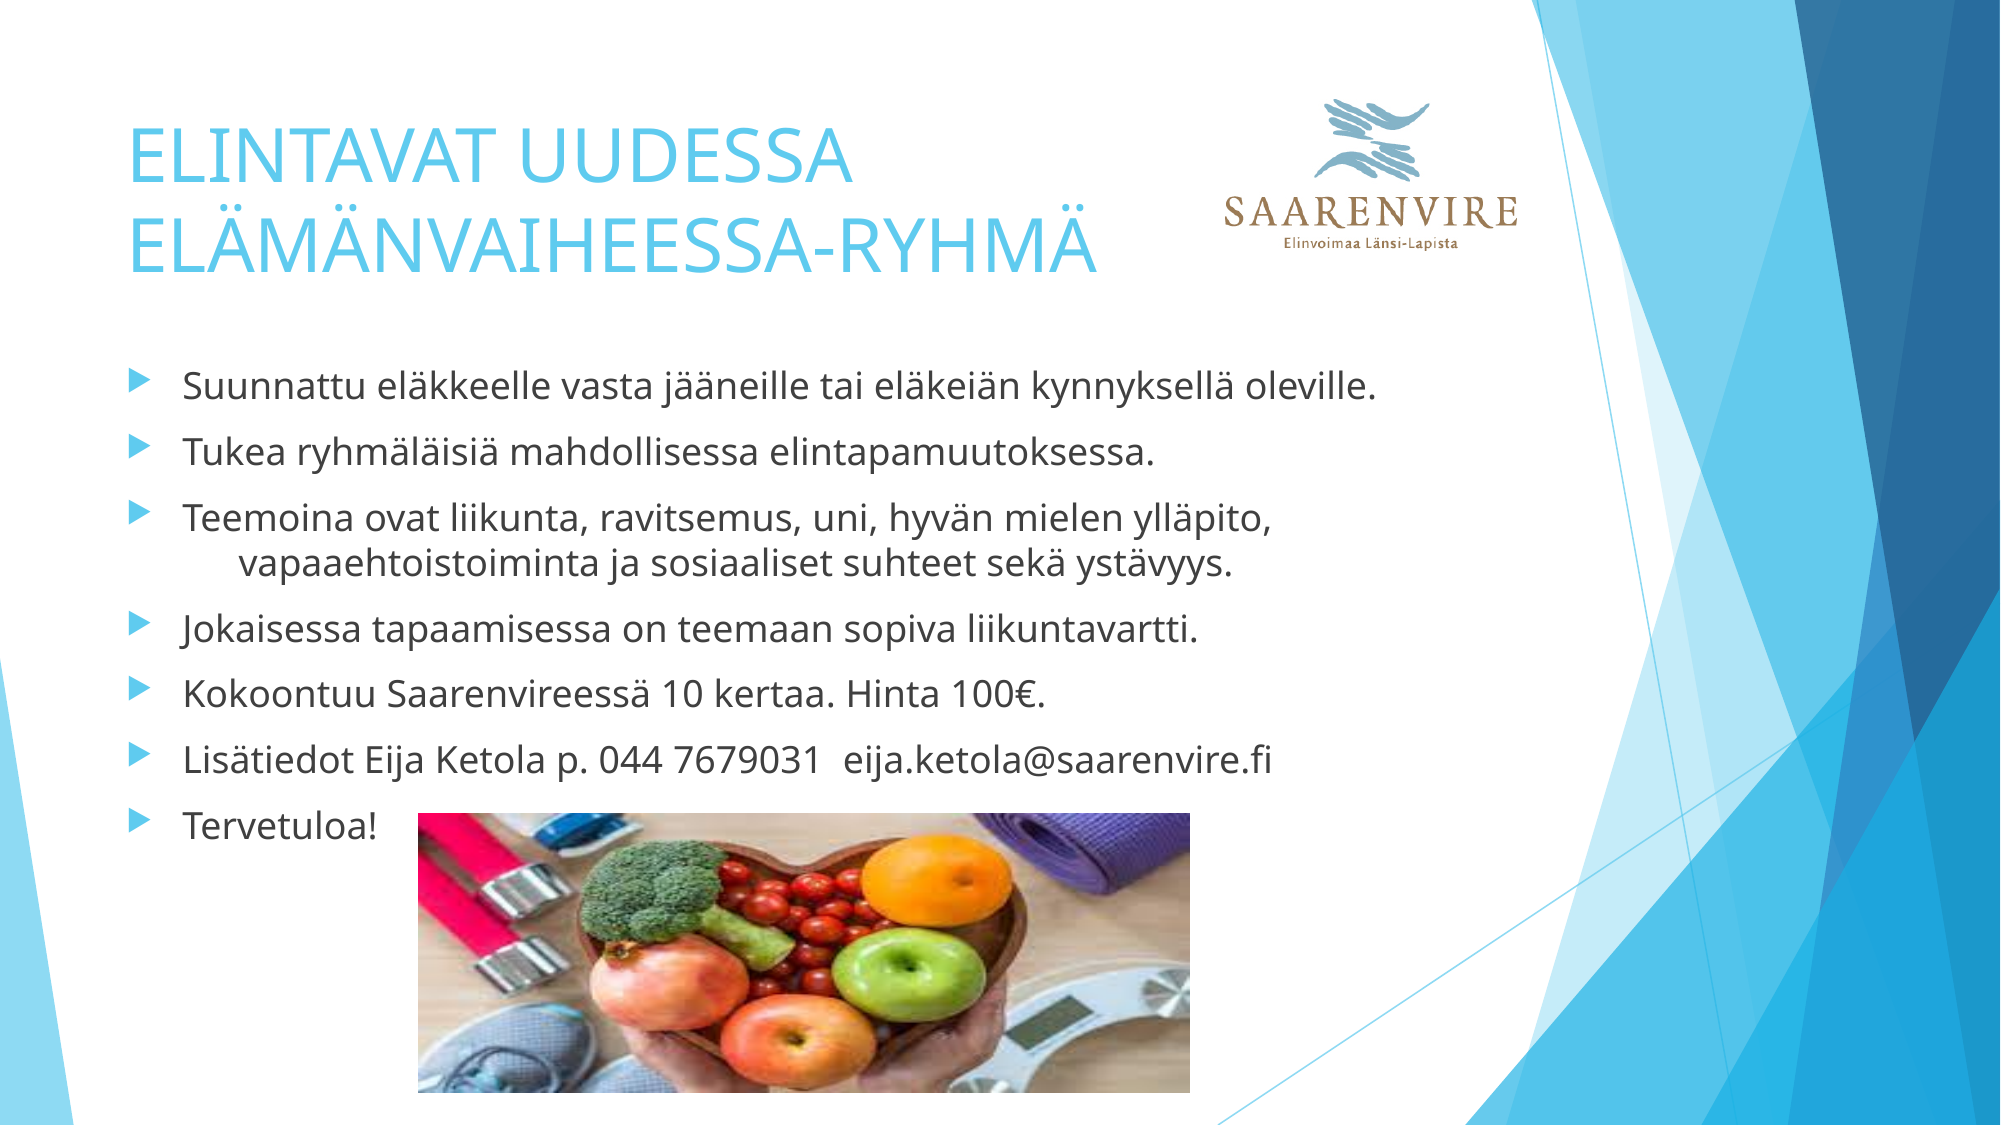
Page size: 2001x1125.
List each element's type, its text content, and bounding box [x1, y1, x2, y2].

picture [1225, 99, 1517, 251]
picture [418, 813, 1190, 1093]
title ELINTAVAT UUDESSA ELÄMÄNVAIHEESSA-RYHMÄ [111, 99, 1522, 317]
list Suunnattu eläkkeelle vasta jääneille tai eläkeiän kynnyksellä oleville. Tukea ryhmäläisiä mahdollisessa elintapamuutoksessa. Teemoina ovat liikunta, ravitsemus, uni, hyvän mielen ylläpito, vapaaehtoistoiminta ja sosiaaliset suhteet sekä ystävyys. Jokaisessa tapaamisessa on teemaan sopiva liikuntavartti. Kokoontuu Saarenvireessä 10 kertaa. Hinta 100€. Lisätiedot Eija Ketola p. 044 7679031 eija.ketola@saarenvire.fi Tervetuloa! [111, 354, 1522, 992]
